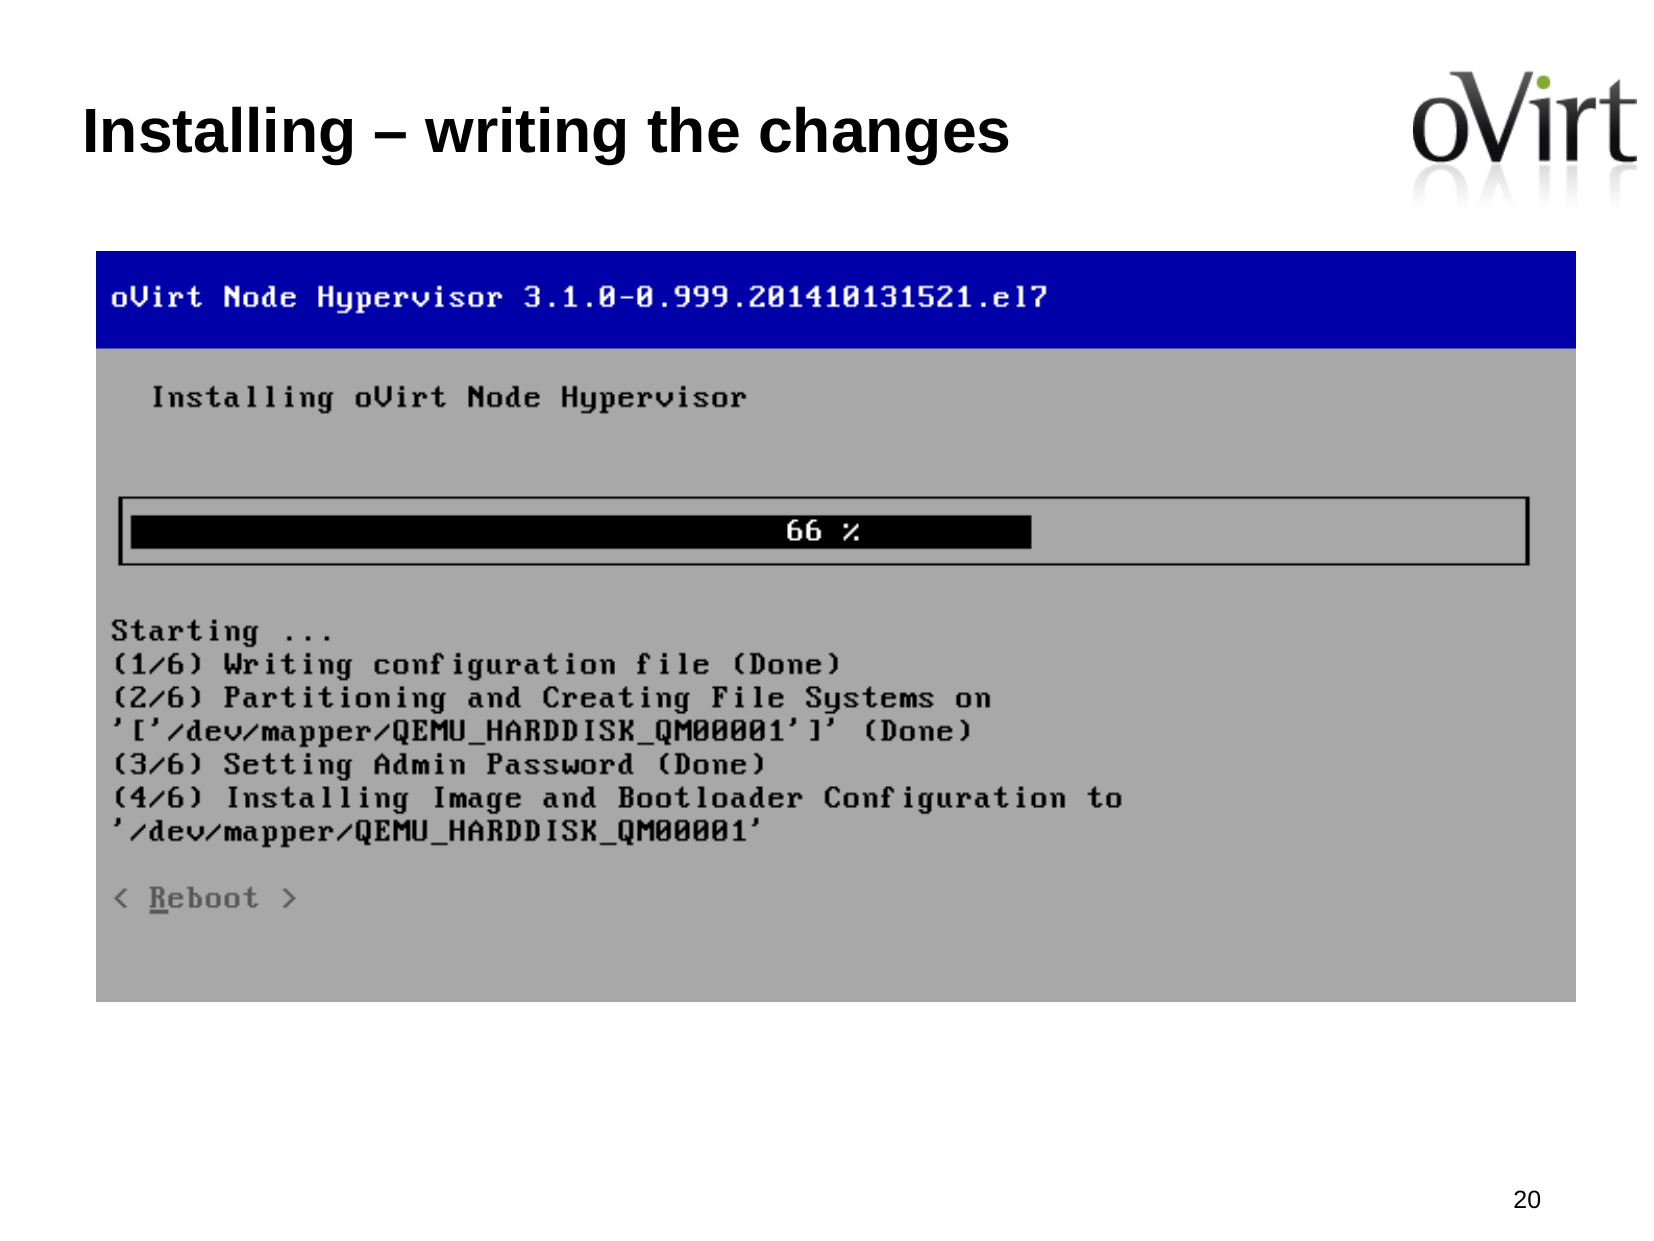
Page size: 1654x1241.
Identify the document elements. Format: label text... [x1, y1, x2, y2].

title Installing – writing the changes [82, 37, 1303, 226]
picture [1413, 63, 1637, 212]
picture [96, 251, 1576, 1002]
